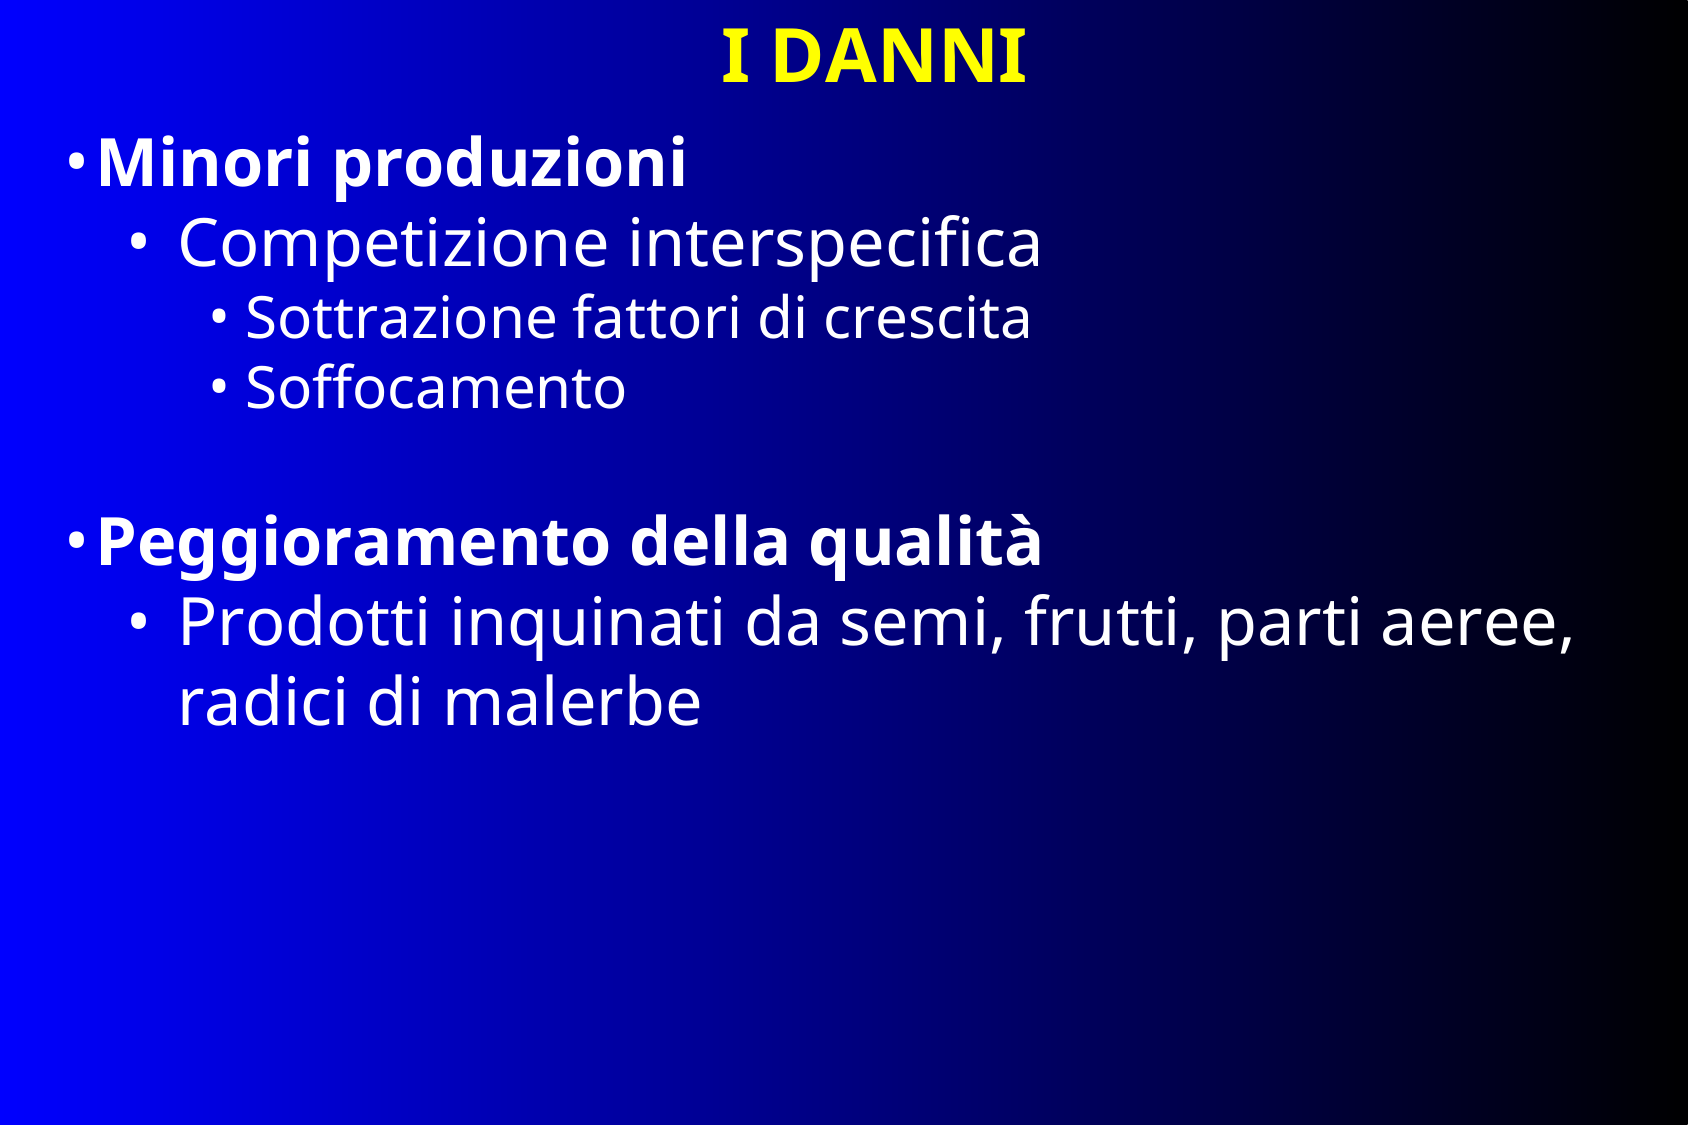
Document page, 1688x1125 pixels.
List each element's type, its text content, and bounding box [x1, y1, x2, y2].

text_box Minori produzioni Competizione interspecifica Sottrazione fattori di crescita Soffocamento Peggioramento della qualità Prodotti inquinati da semi, frutti, parti aeree, radici di malerbe [49, 112, 1638, 827]
text_box I DANNI [149, 0, 1600, 106]
